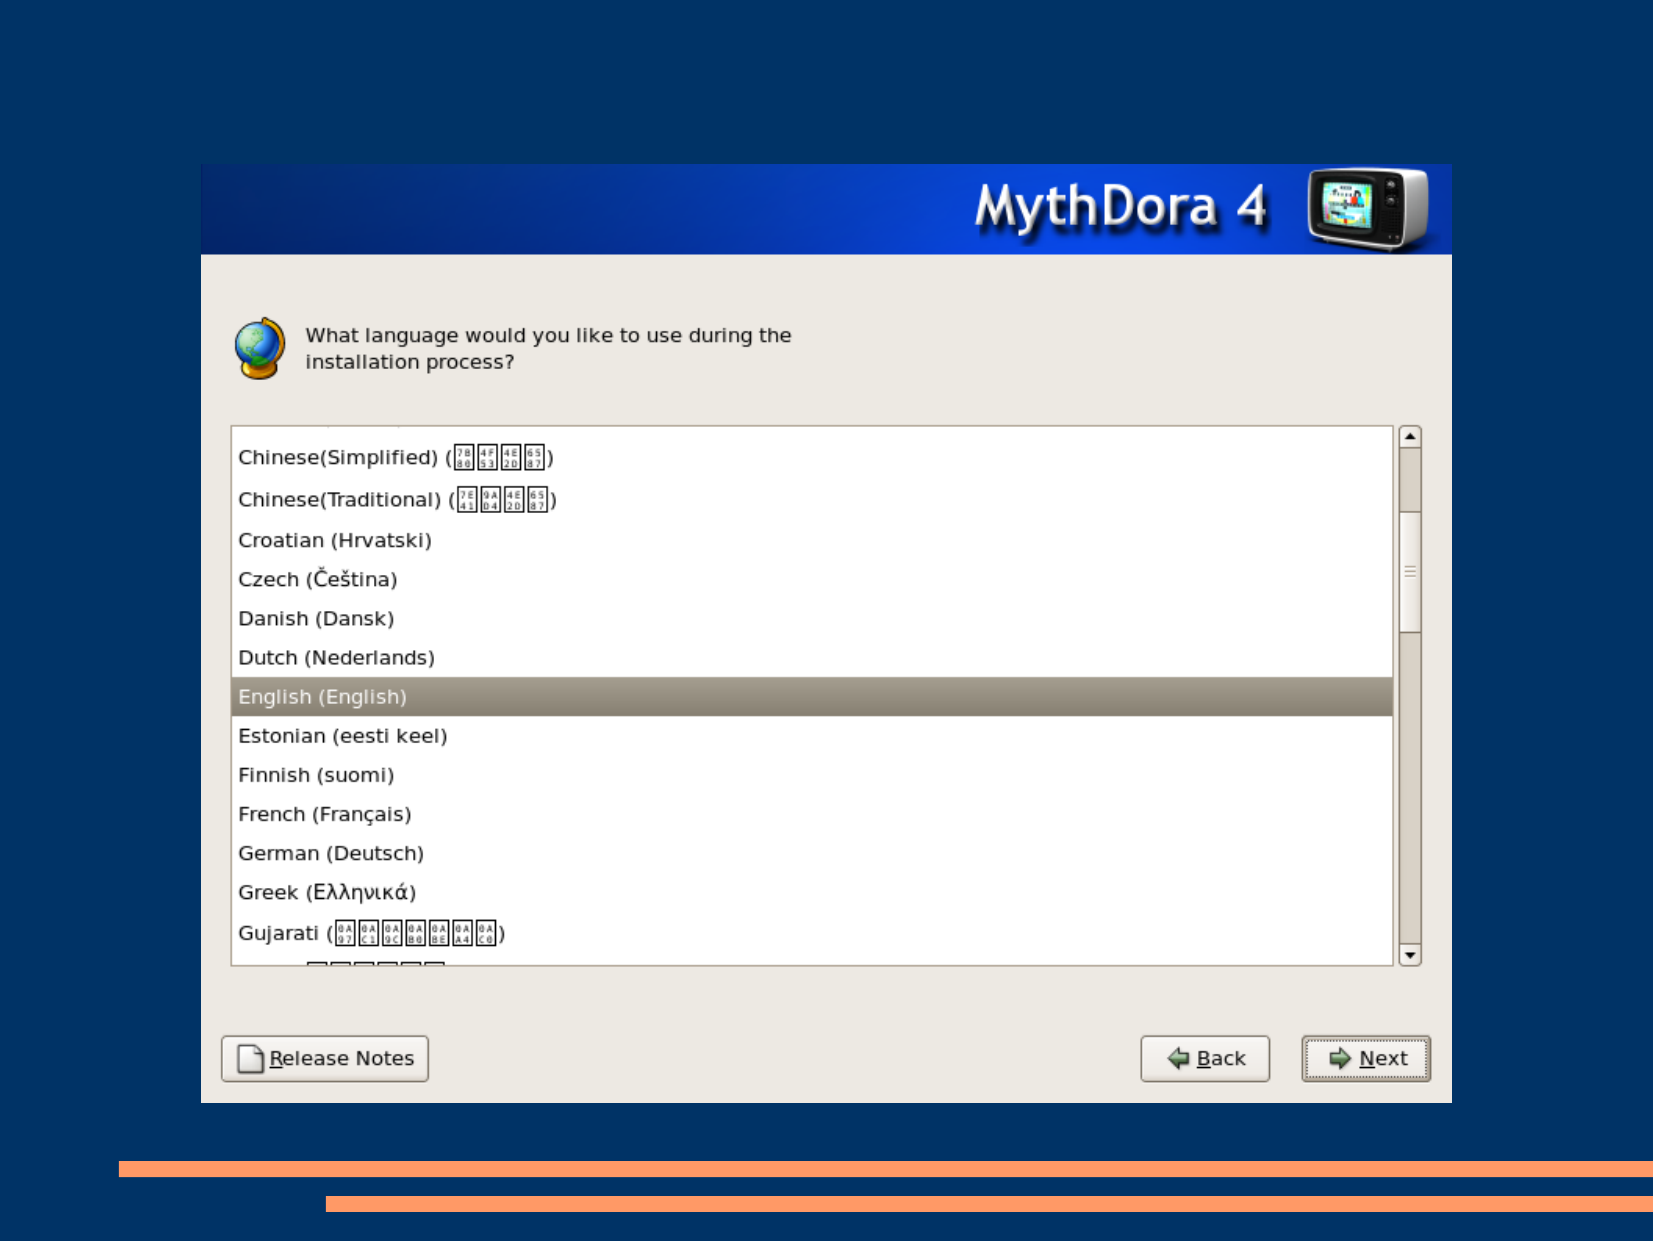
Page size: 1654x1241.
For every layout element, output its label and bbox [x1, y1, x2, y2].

picture [201, 164, 1452, 1103]
